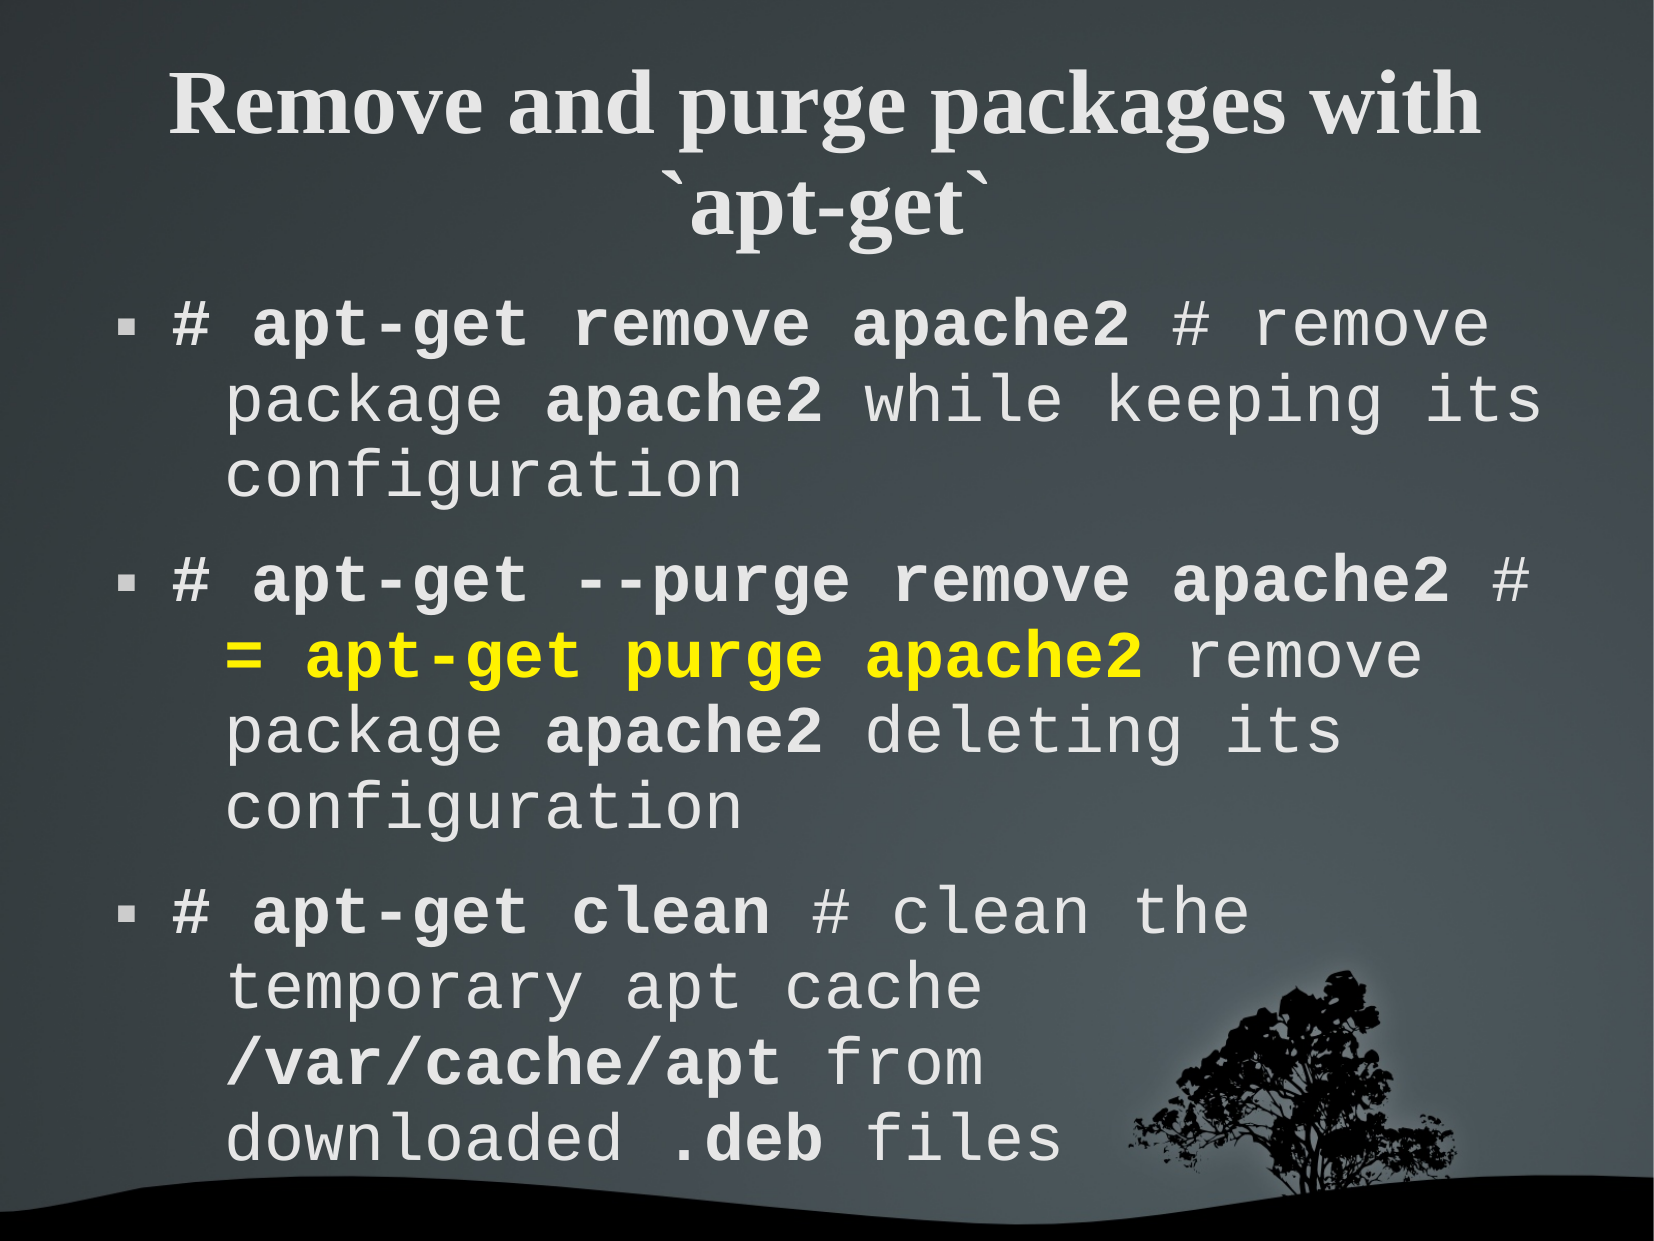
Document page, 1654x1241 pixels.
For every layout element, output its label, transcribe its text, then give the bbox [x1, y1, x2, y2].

picture [0, 0, 1654, 1241]
list # apt-get remove apache2 # remove package apache2 while keeping its configuration # apt-get --purge remove apache2 # = apt-get purge apache2 remove package apache2 deleting its configuration # apt-get clean # clean the temporary apt cache /var/cache/apt from downloaded .deb files [82, 290, 1571, 1109]
title Remove and purge packages with `apt-get` [82, 33, 1571, 273]
